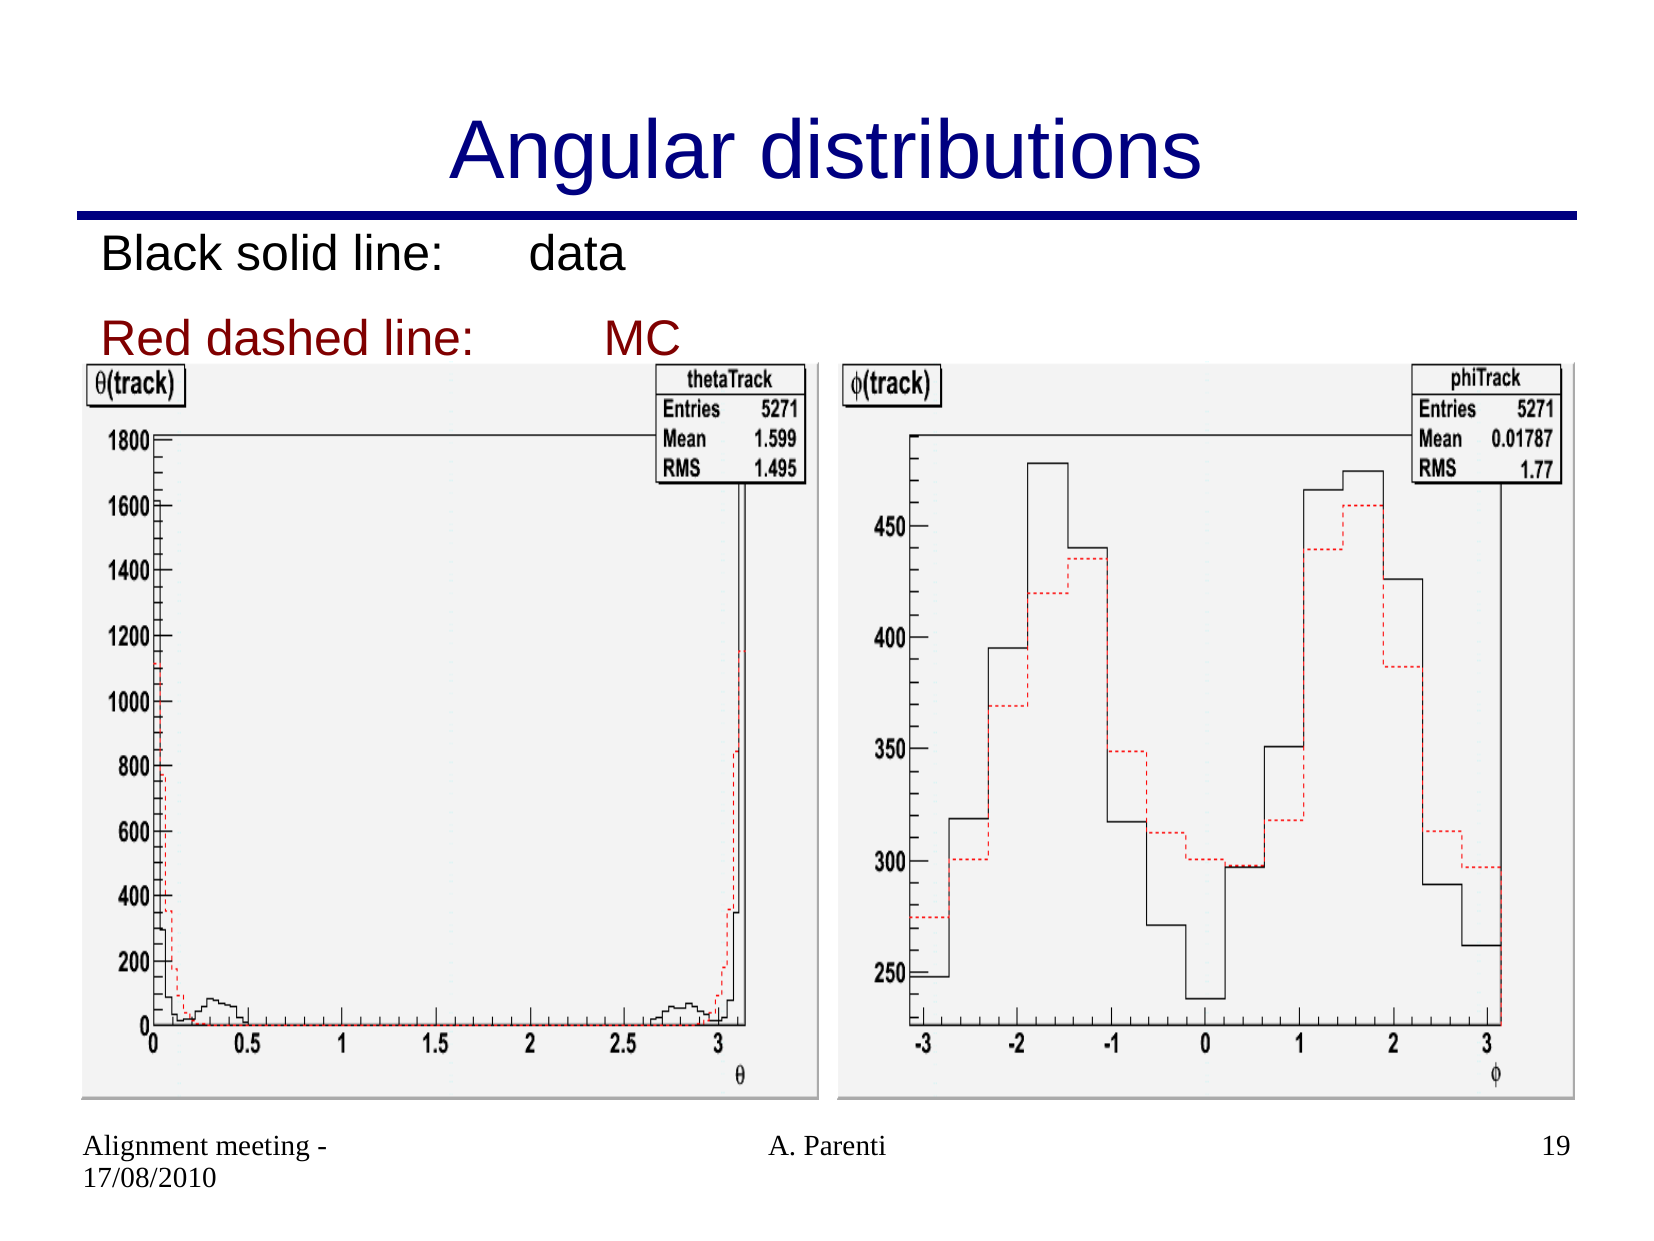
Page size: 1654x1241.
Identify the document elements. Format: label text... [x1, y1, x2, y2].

picture [80, 361, 819, 1100]
picture [836, 361, 1575, 1100]
title Angular distributions [82, 75, 1571, 225]
list Black solid line: data Red dashed line: MC [82, 225, 1571, 1109]
